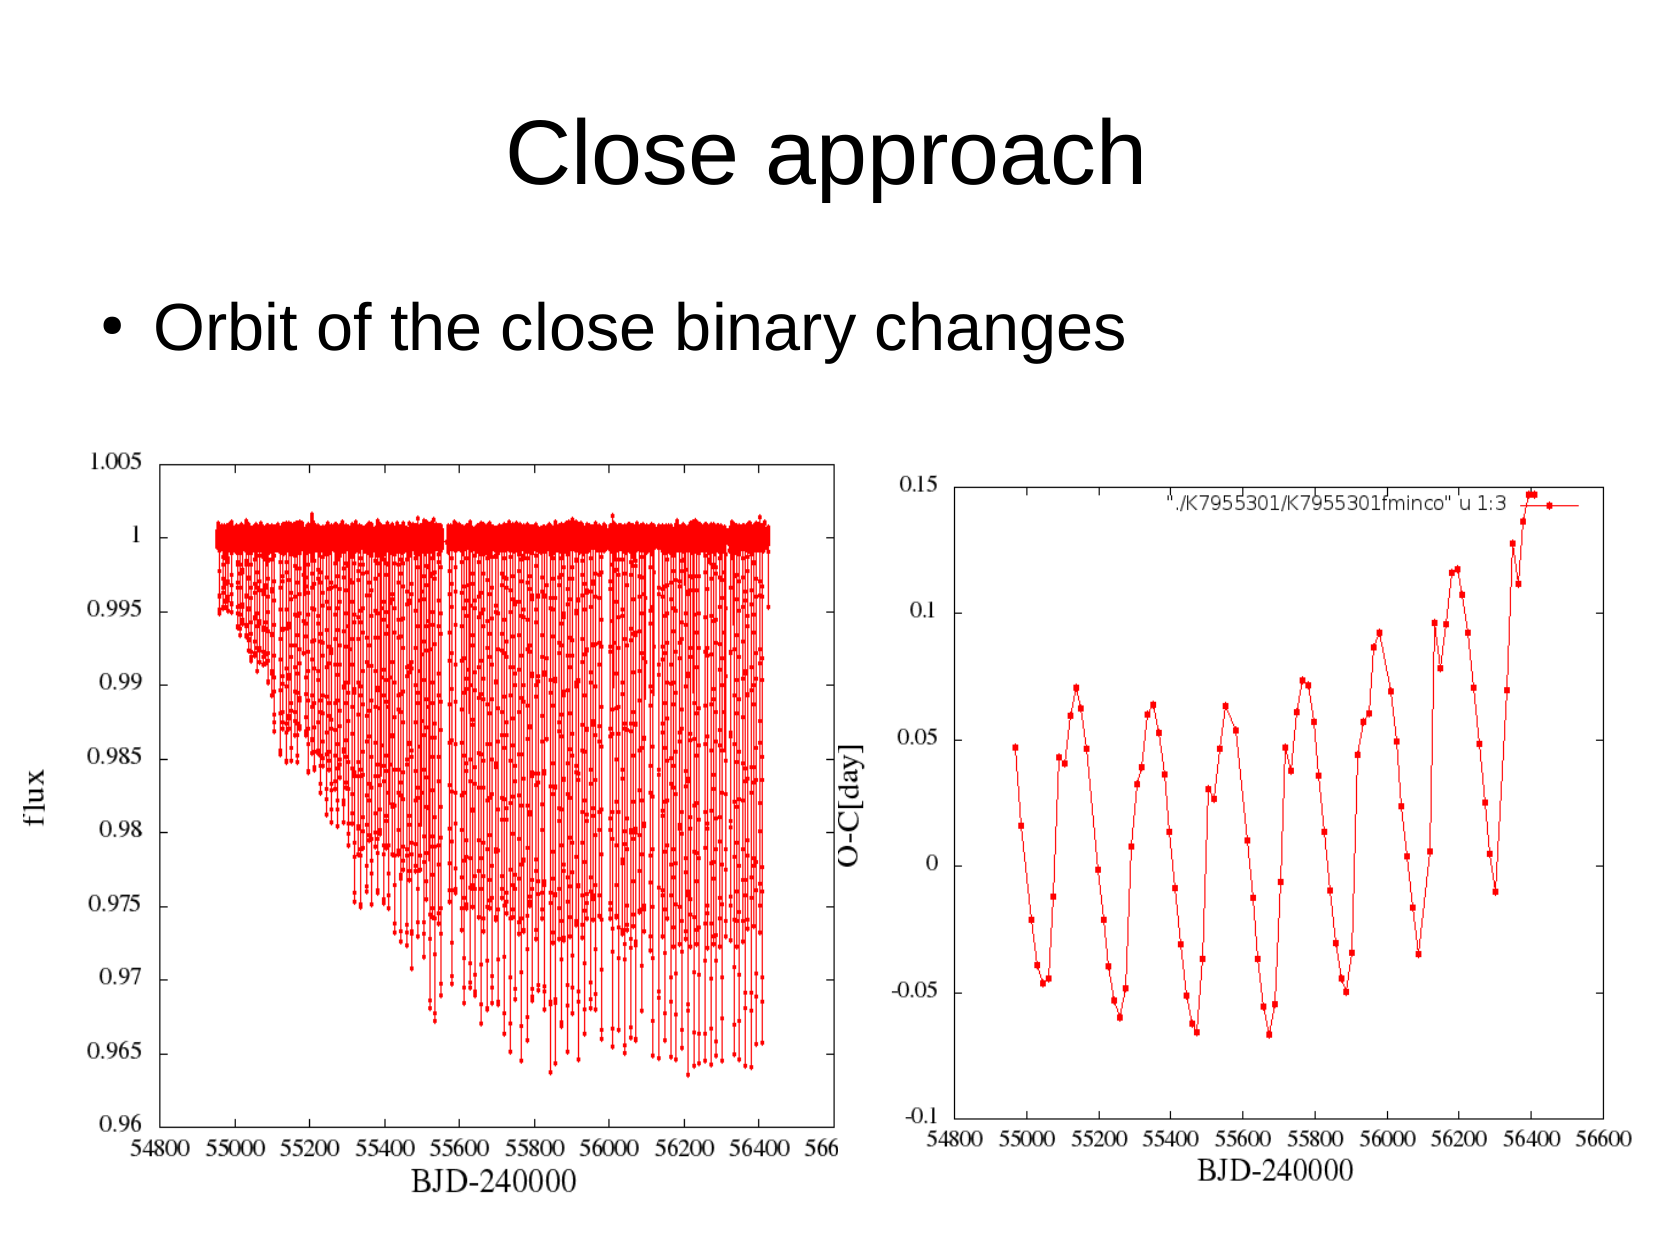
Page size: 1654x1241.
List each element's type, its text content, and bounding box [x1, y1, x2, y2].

title Close approach [82, 49, 1571, 257]
picture [23, 436, 1642, 1205]
list Orbit of the close binary changes [82, 290, 1538, 460]
